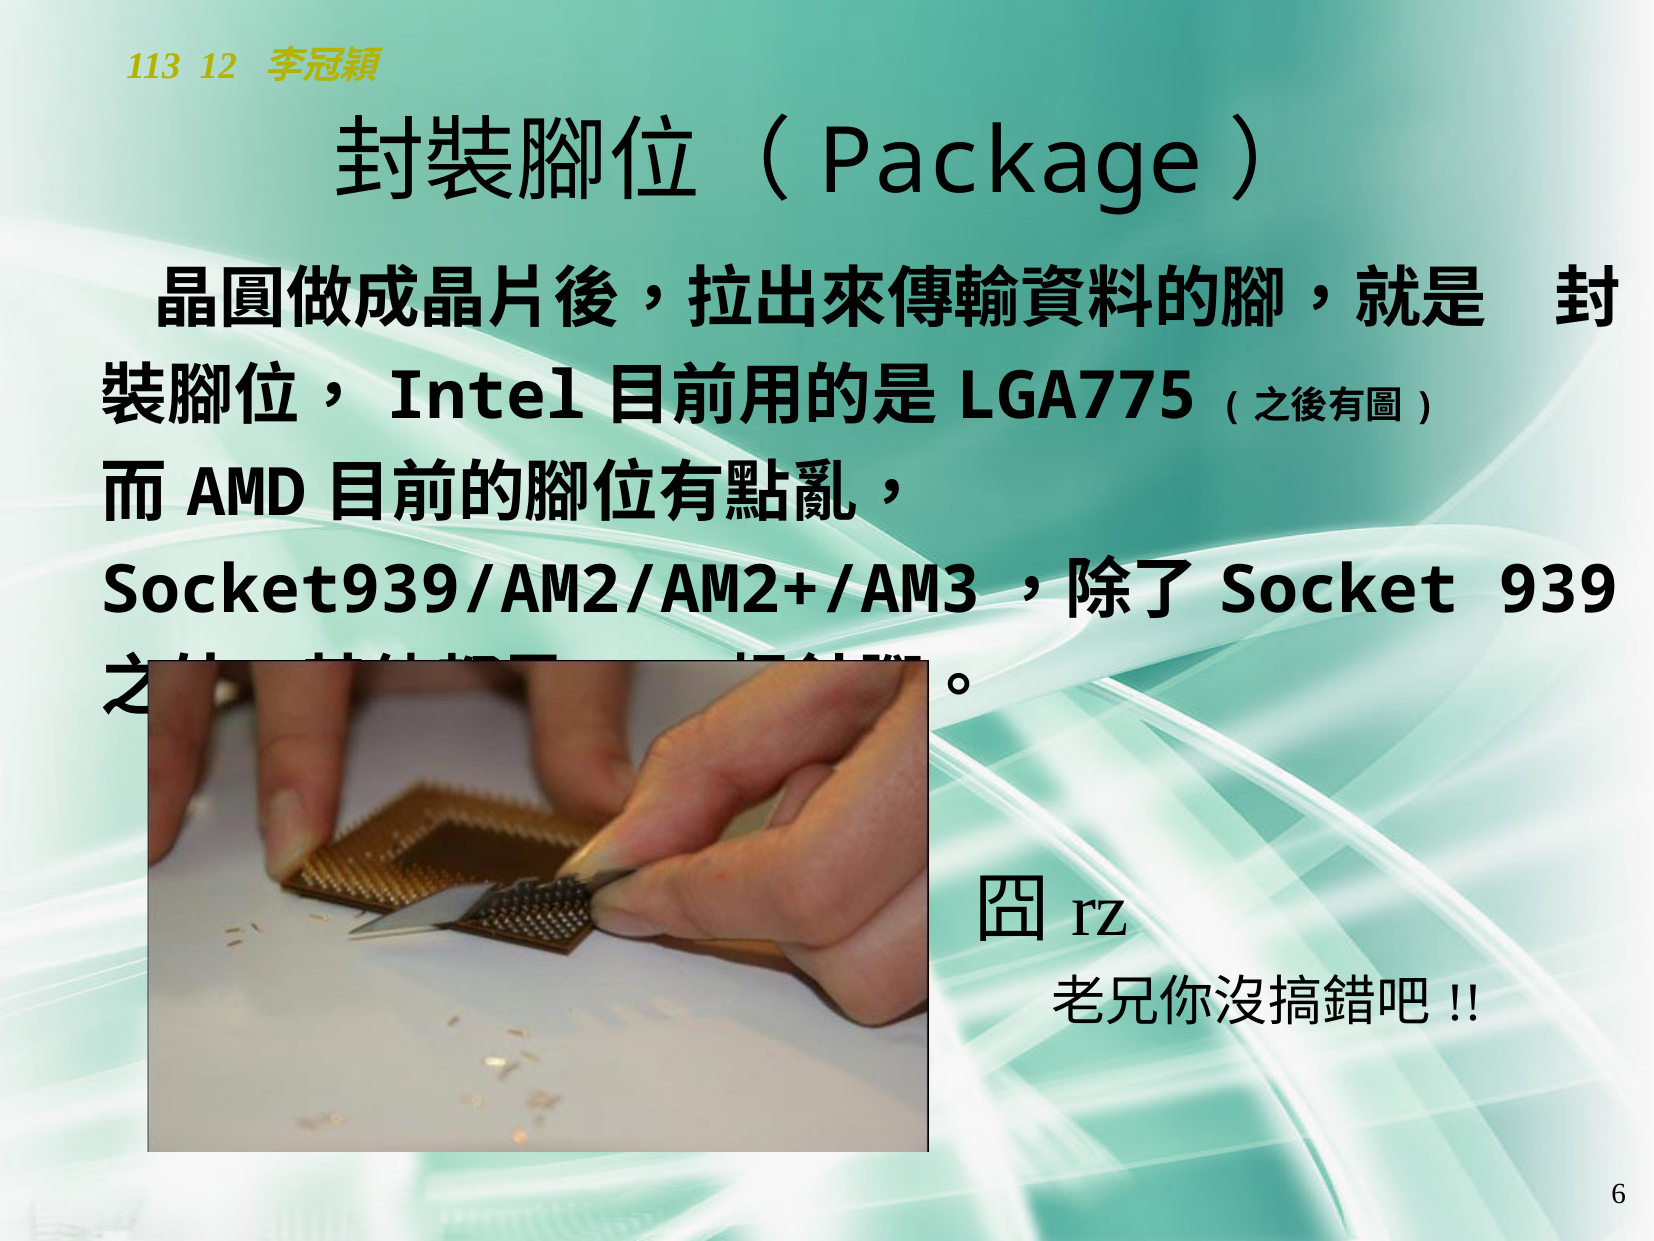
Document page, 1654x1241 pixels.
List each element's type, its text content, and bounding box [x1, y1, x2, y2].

list 晶圓做成晶片後，拉出來傳輸資料的腳，就是 封裝腳位，Intel目前用的是LGA775 (之後有圖) 而AMD目前的腳位有點亂， Socket939/AM2/AM2+/AM3，除了Socket 939之外，其他都是940根針腳。 [29, 244, 1625, 1063]
text_box 囧rz 老兄你沒搞錯吧!! [974, 848, 1536, 1004]
picture [0, 0, 1654, 1241]
title 封裝腳位（Package） [82, 49, 1571, 244]
